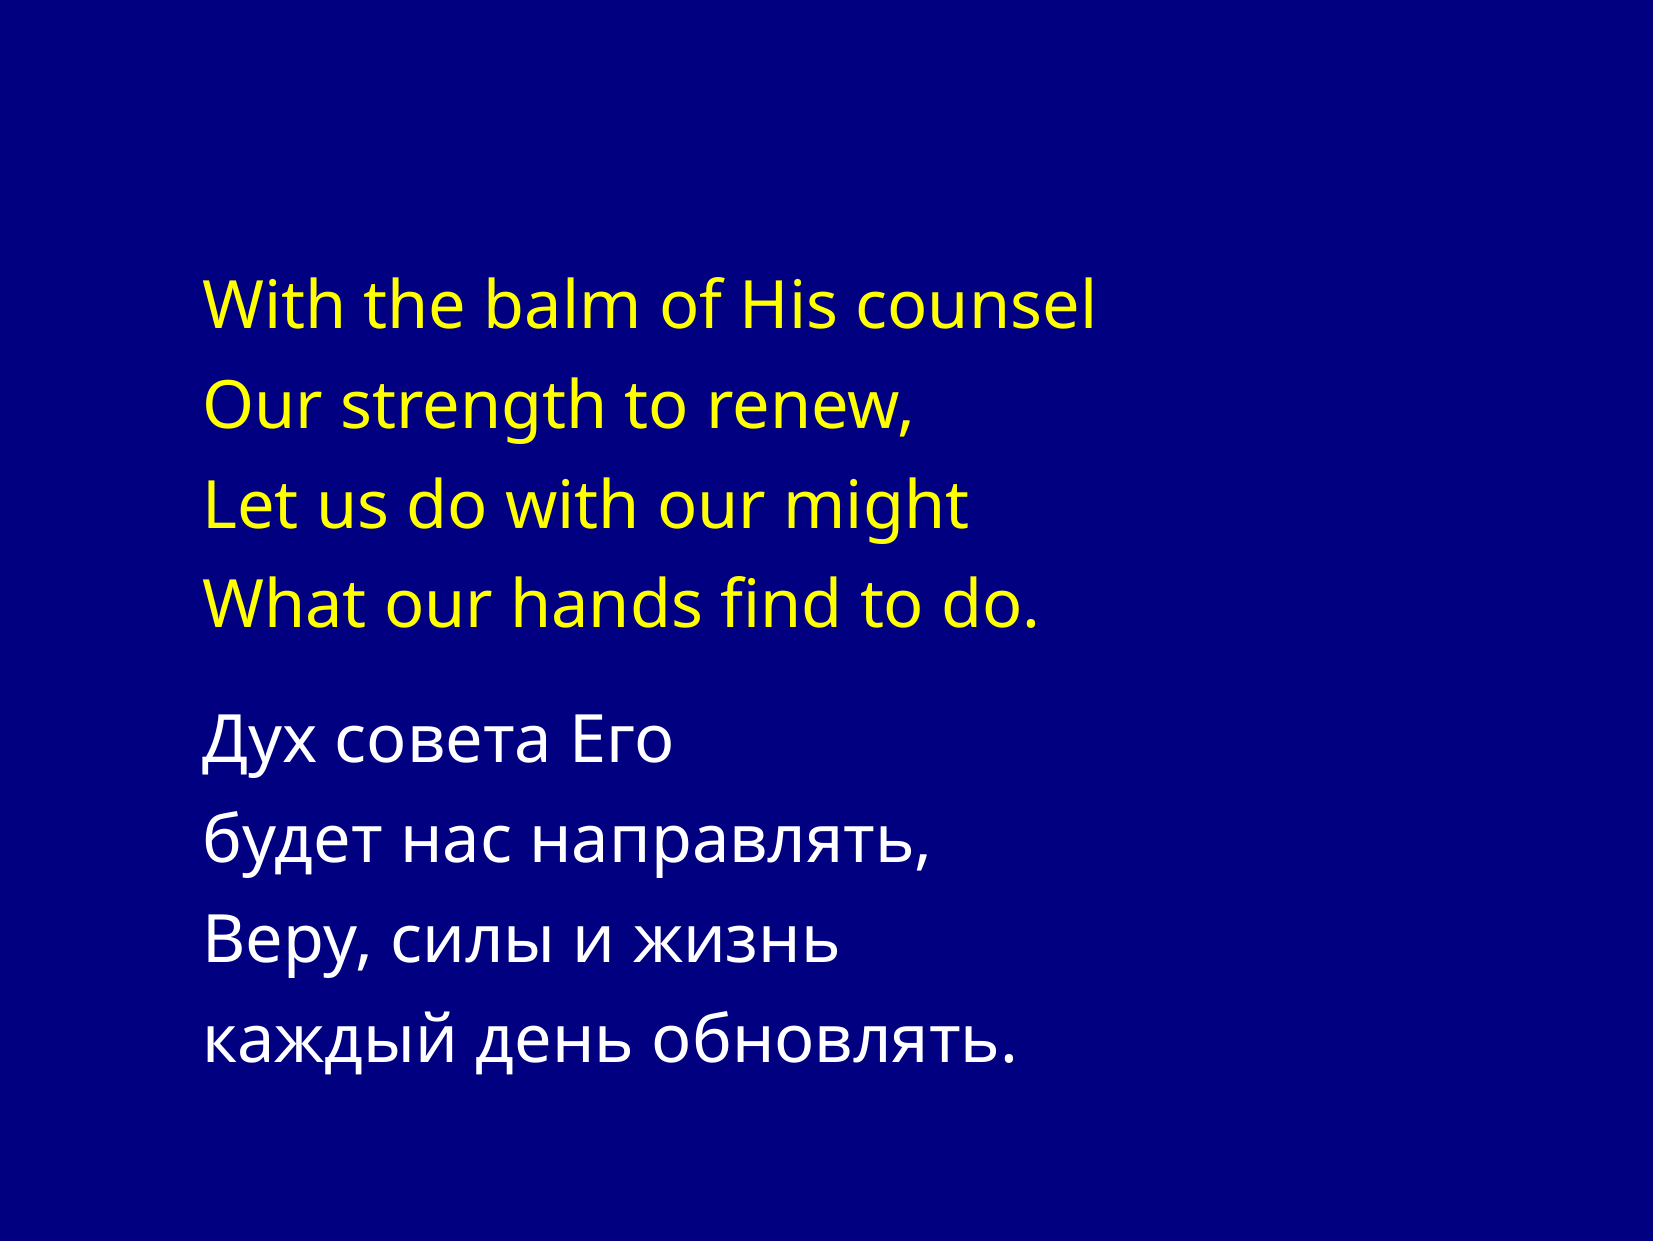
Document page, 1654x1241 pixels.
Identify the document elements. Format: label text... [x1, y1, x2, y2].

text_box With the balm of His counsel Our strength to renew, Let us do with our might What our hands find to do. [75, 150, 1576, 638]
text_box Дух совета Его будет нас направлять, Веру, силы и жизнь каждый день обновлять. [75, 675, 1576, 1163]
